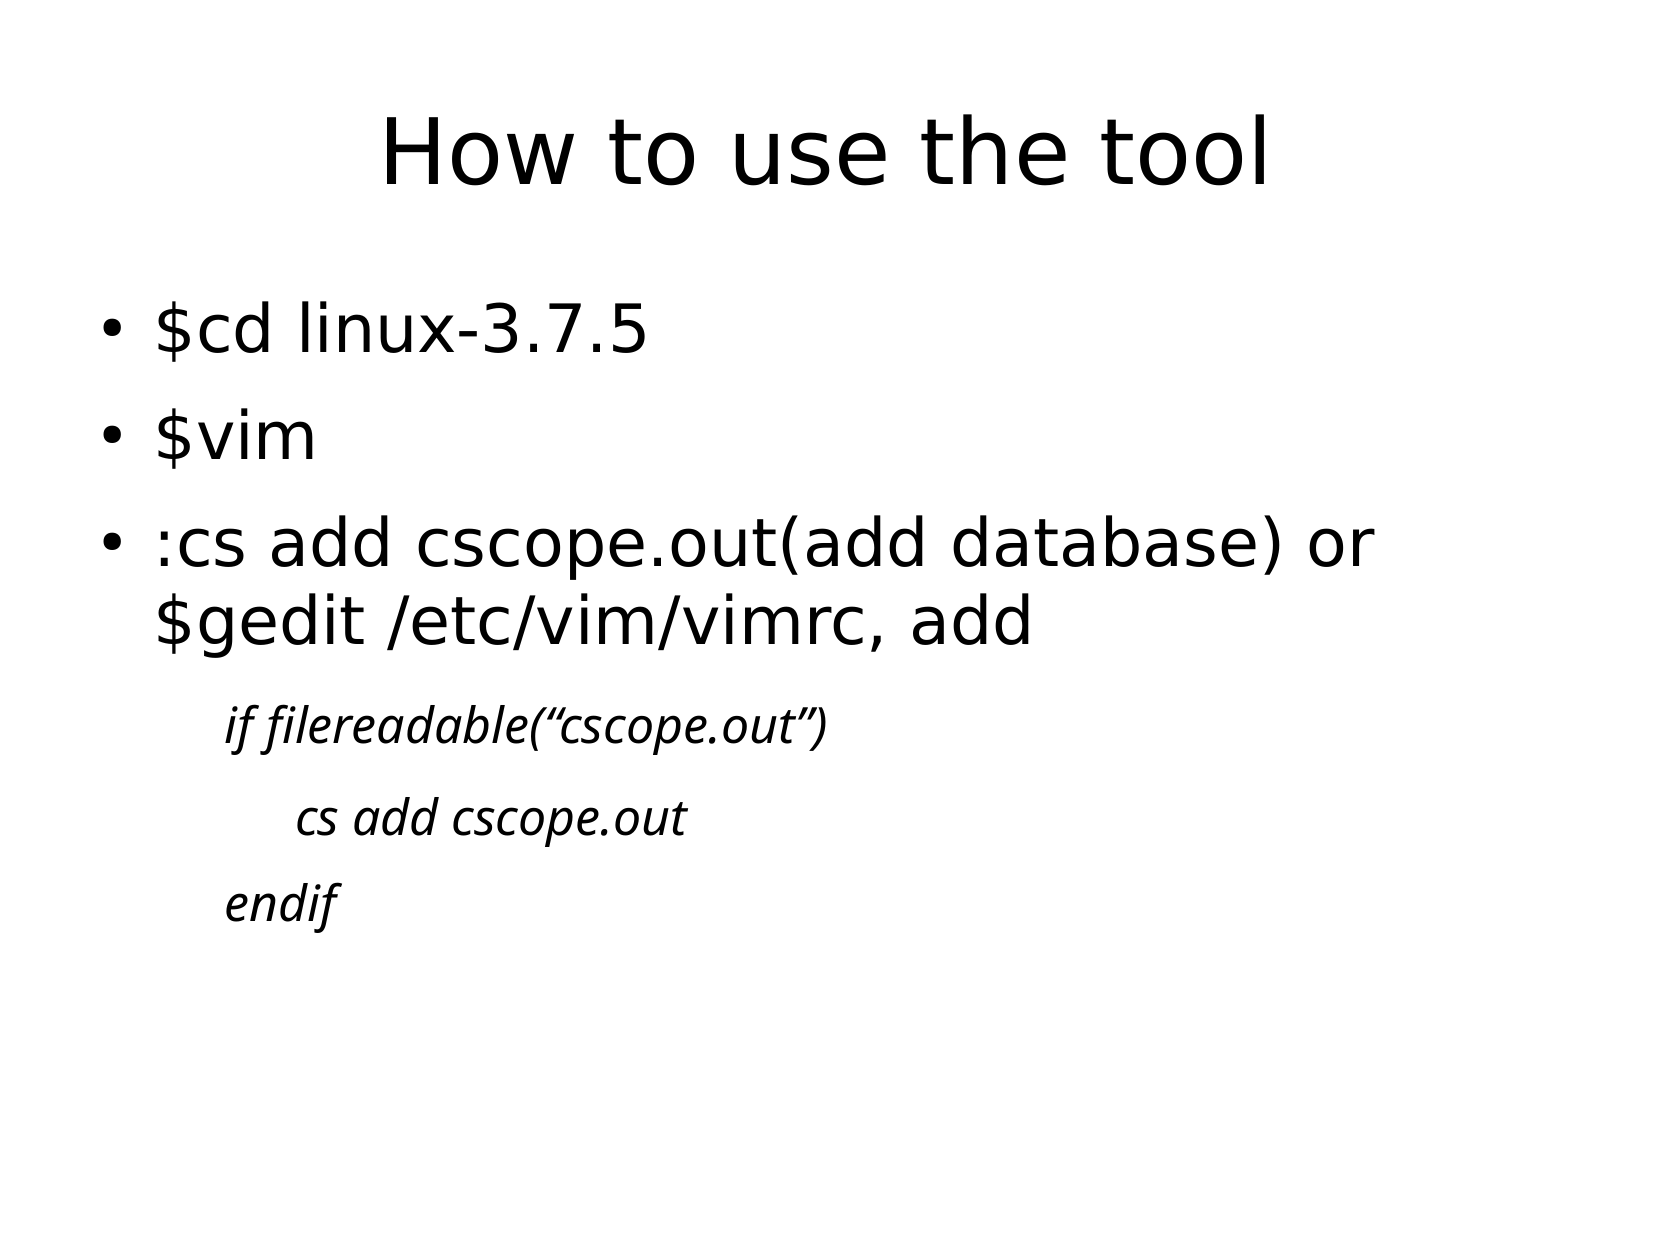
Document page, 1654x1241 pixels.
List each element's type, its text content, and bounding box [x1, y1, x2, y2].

title How to use the tool [82, 49, 1571, 257]
list $cd linux-3.7.5 $vim :cs add cscope.out(add database) or $gedit /etc/vim/vimrc, add if filereadable(“cscope.out”) cs add cscope.out endif [82, 290, 1538, 1010]
